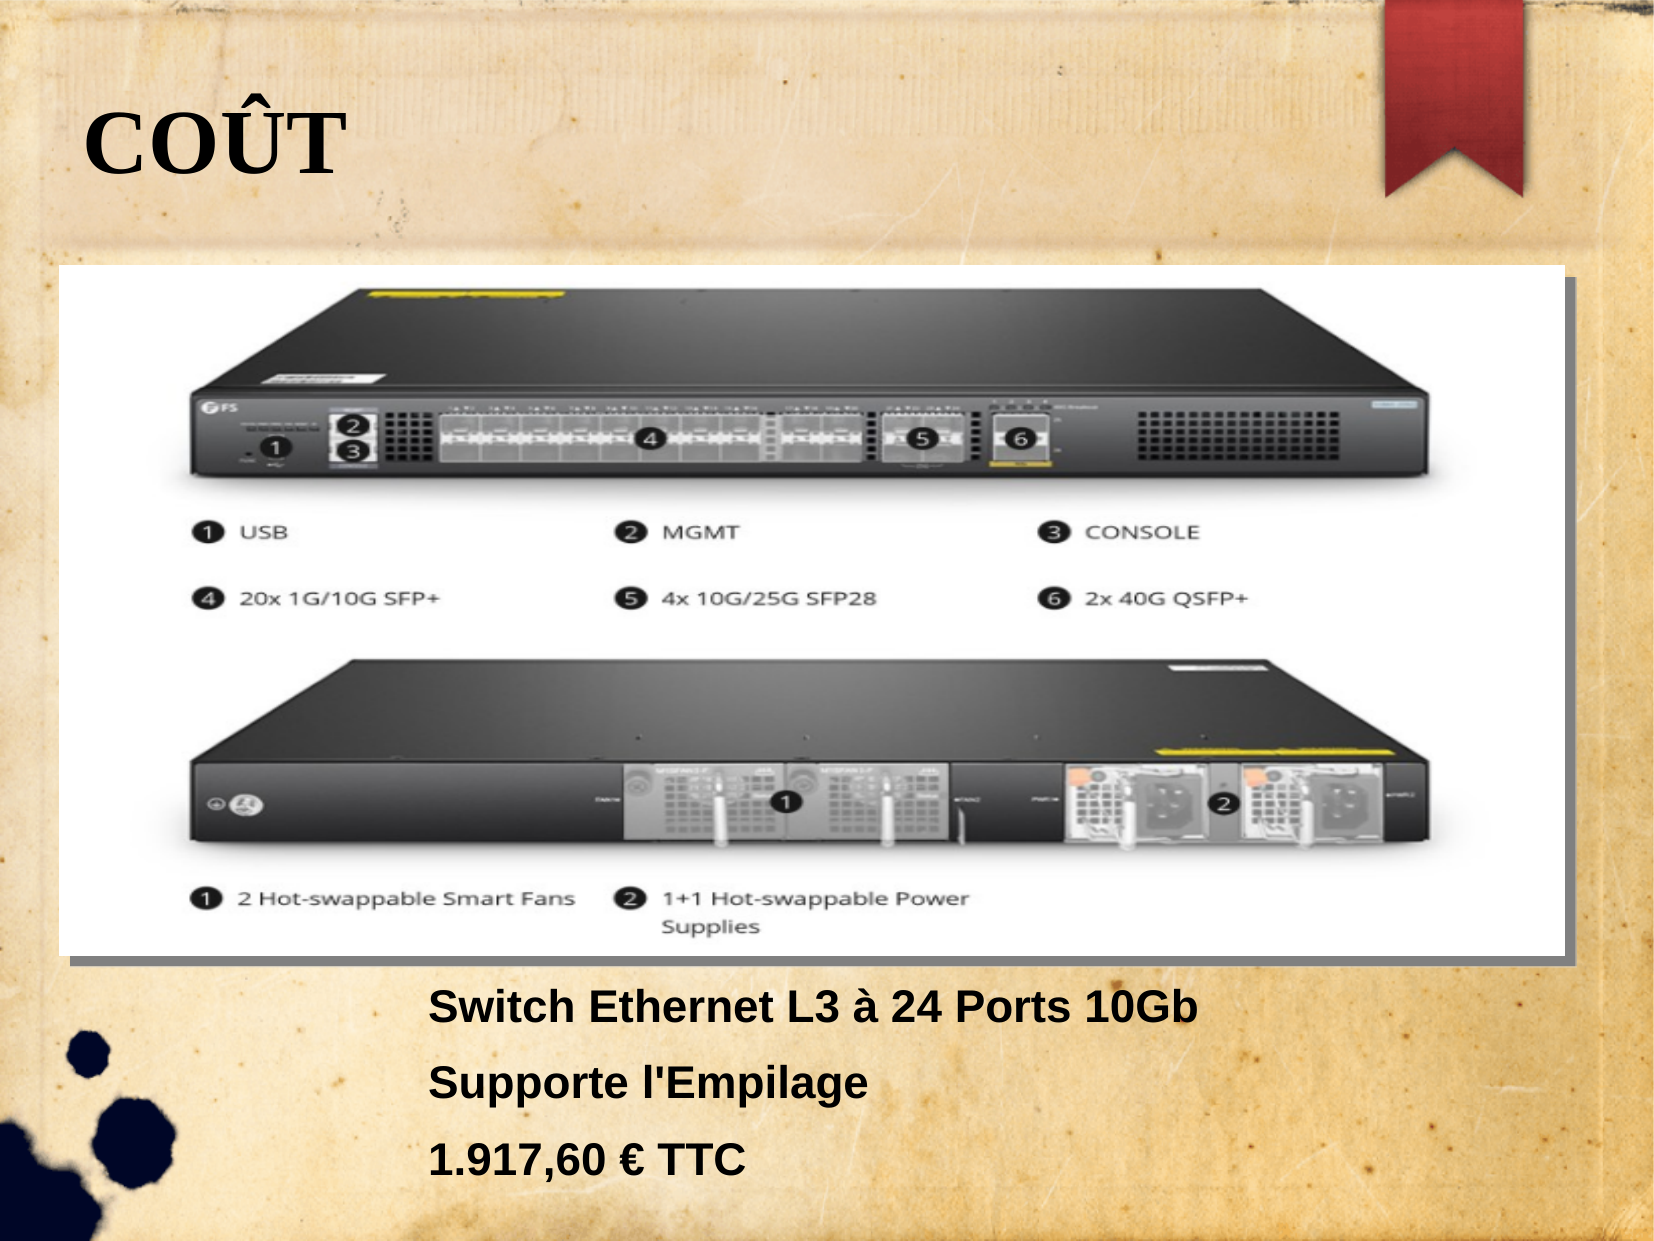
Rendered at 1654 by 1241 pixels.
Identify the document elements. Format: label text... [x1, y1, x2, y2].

title COÛT [82, 49, 1347, 237]
text_box Switch Ethernet L3 à 24 Ports 10Gb Supporte l'Empilage 1.917,60 € TTC [413, 973, 1477, 1241]
picture [0, 0, 1654, 1241]
